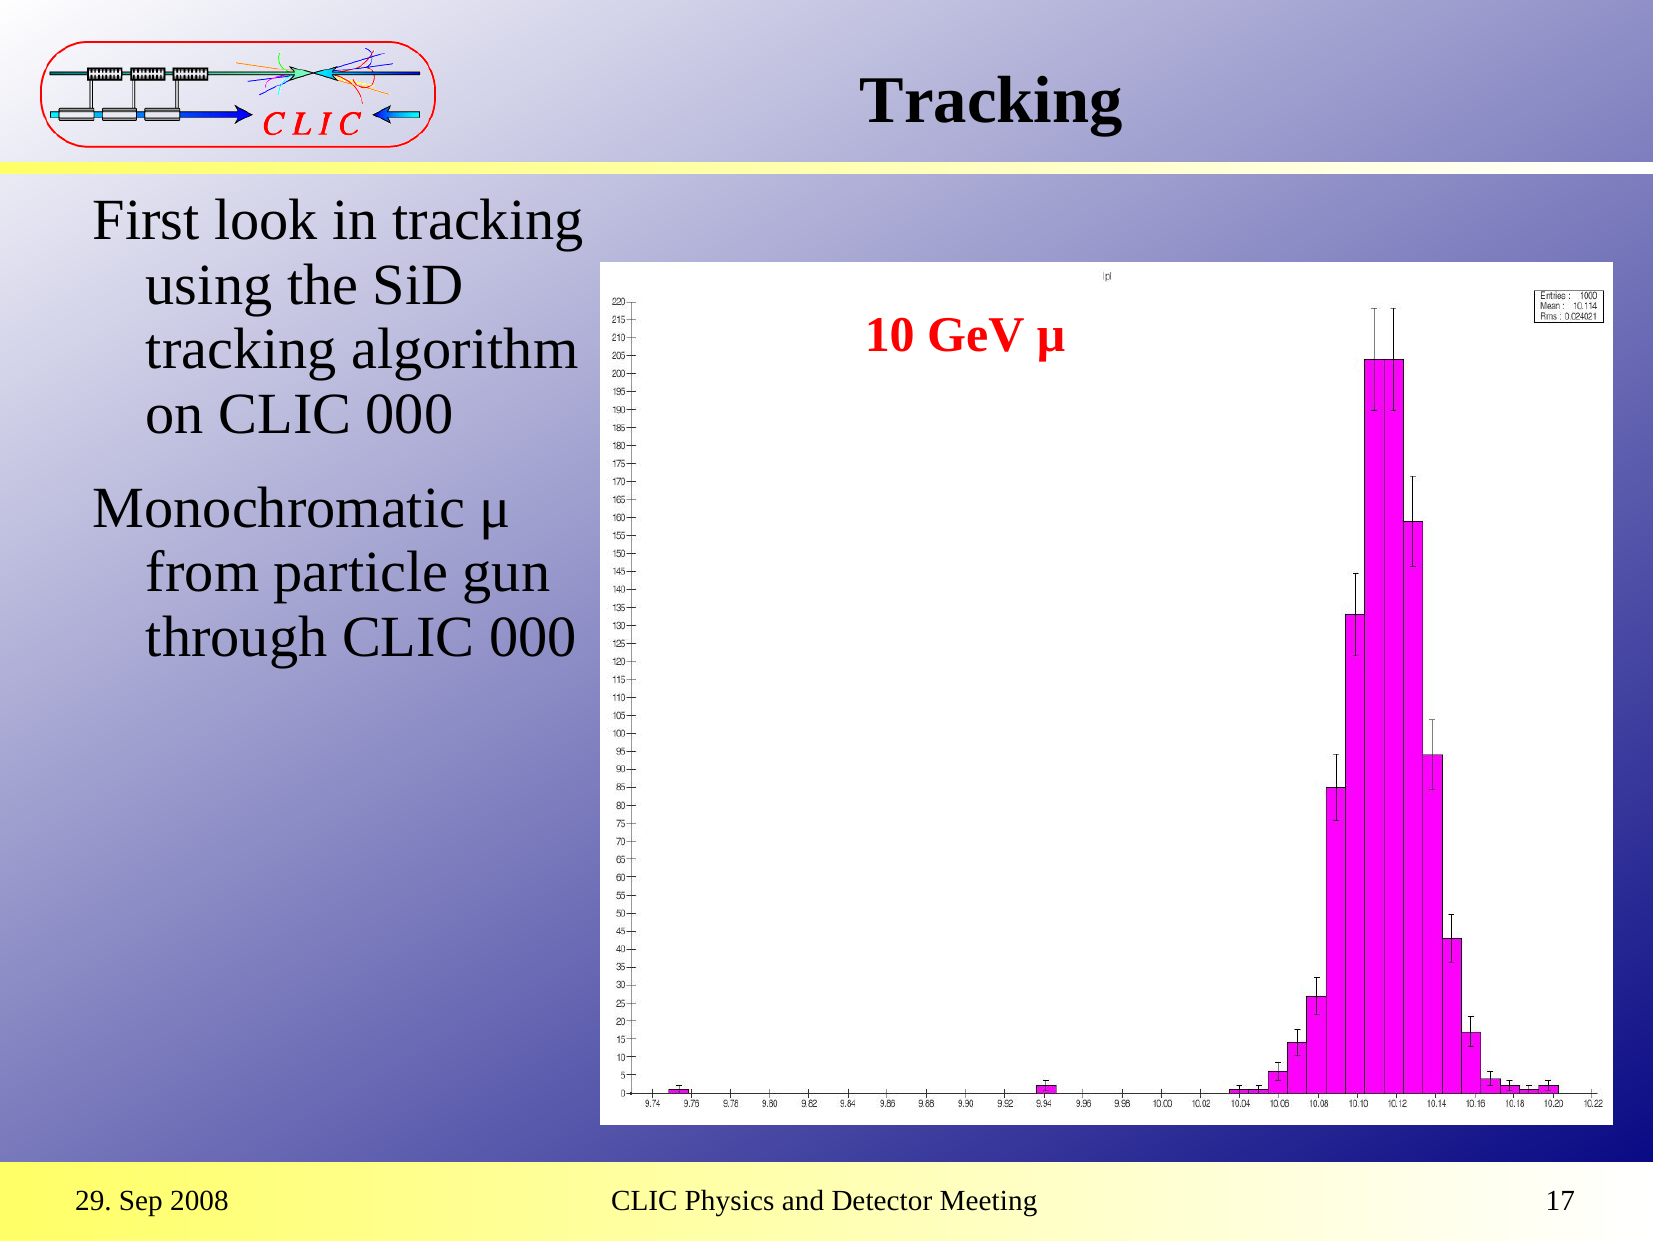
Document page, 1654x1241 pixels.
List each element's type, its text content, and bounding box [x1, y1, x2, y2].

picture [600, 262, 1613, 1126]
text_box 10 GeV μ [787, 300, 1126, 380]
list First look in tracking using the SiD tracking algorithm on CLIC 000 Monochromatic μ from particle gun through CLIC 000 [75, 187, 601, 1111]
title Tracking [412, 56, 1571, 143]
picture [37, 37, 438, 150]
